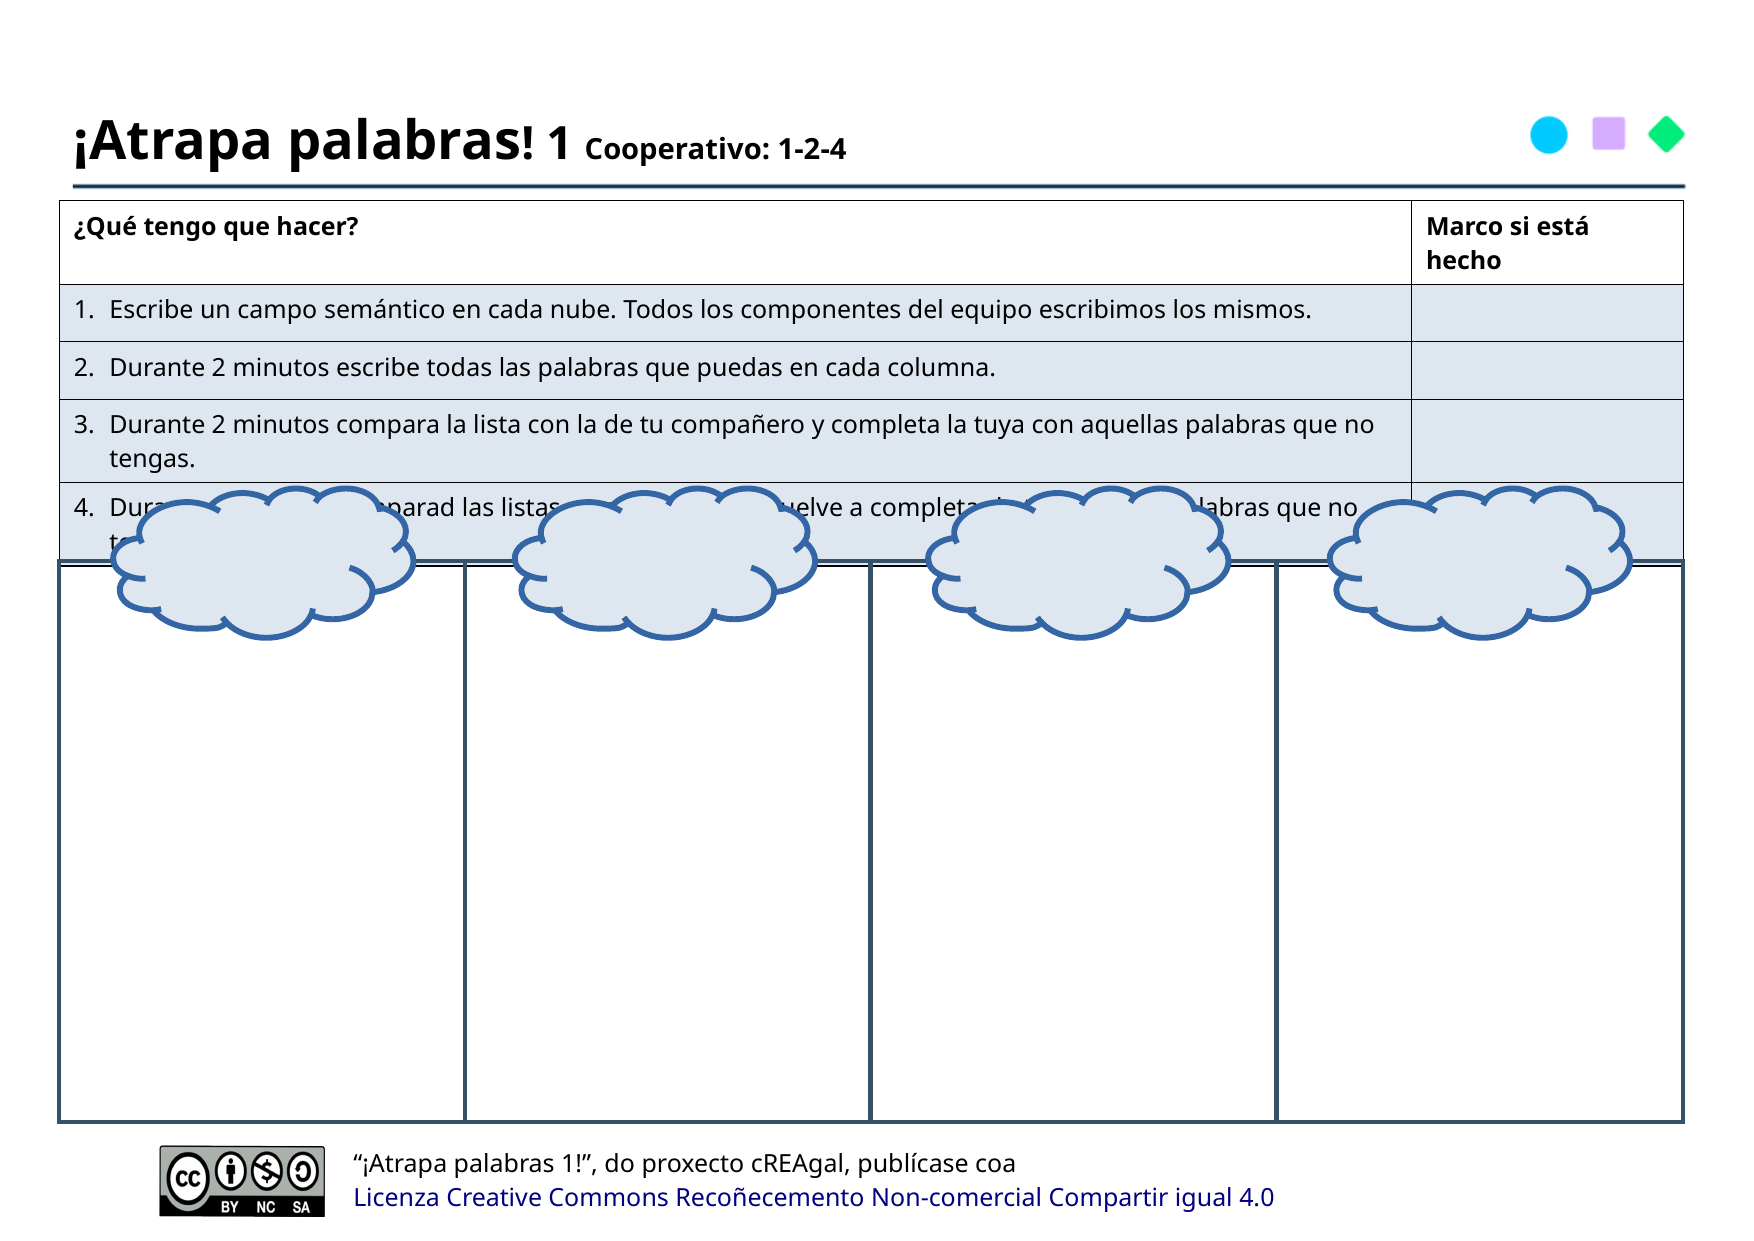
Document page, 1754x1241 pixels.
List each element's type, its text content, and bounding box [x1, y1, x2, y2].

text_box “¡Atrapa palabras 1!”, do proxecto cREAgal, publícase coa Licenza Creative Commons Recoñecemento Non-comercial Compartir igual 4.0 [338, 1131, 1506, 1229]
table_cell Durante 4 minutos comparad las listas en equipo de 4 y vuelve a completar la tuya con las palabras que no tengas. [60, 483, 1411, 559]
picture [59, 88, 1695, 211]
text_box [1329, 488, 1631, 638]
table_cell Durante 2 minutos escribe todas las palabras que puedas en cada columna. [60, 342, 1411, 399]
table_cell [1412, 483, 1683, 559]
table_header ¿Qué tengo que hacer? [60, 201, 1411, 284]
text_box [113, 488, 414, 638]
table_header [873, 563, 1274, 1120]
table_header Marco si está hecho [1412, 201, 1683, 284]
text_box ¡Atrapa palabras! 1 Cooperativo: 1-2-4 [59, 94, 1241, 189]
text_box [928, 488, 1229, 638]
table_header [1279, 563, 1681, 1120]
table_header [467, 563, 868, 1120]
table_cell Durante 2 minutos compara la lista con la de tu compañero y completa la tuya con aquellas palabras que no tengas. [60, 400, 1411, 482]
table_cell [1412, 285, 1683, 341]
text_box [514, 488, 816, 638]
picture [159, 1145, 325, 1217]
table_cell [1412, 342, 1683, 399]
table_cell Escribe un campo semántico en cada nube. Todos los componentes del equipo escribimos los mismos. [60, 285, 1411, 341]
table_header [61, 563, 463, 1120]
table_cell [1412, 400, 1683, 482]
